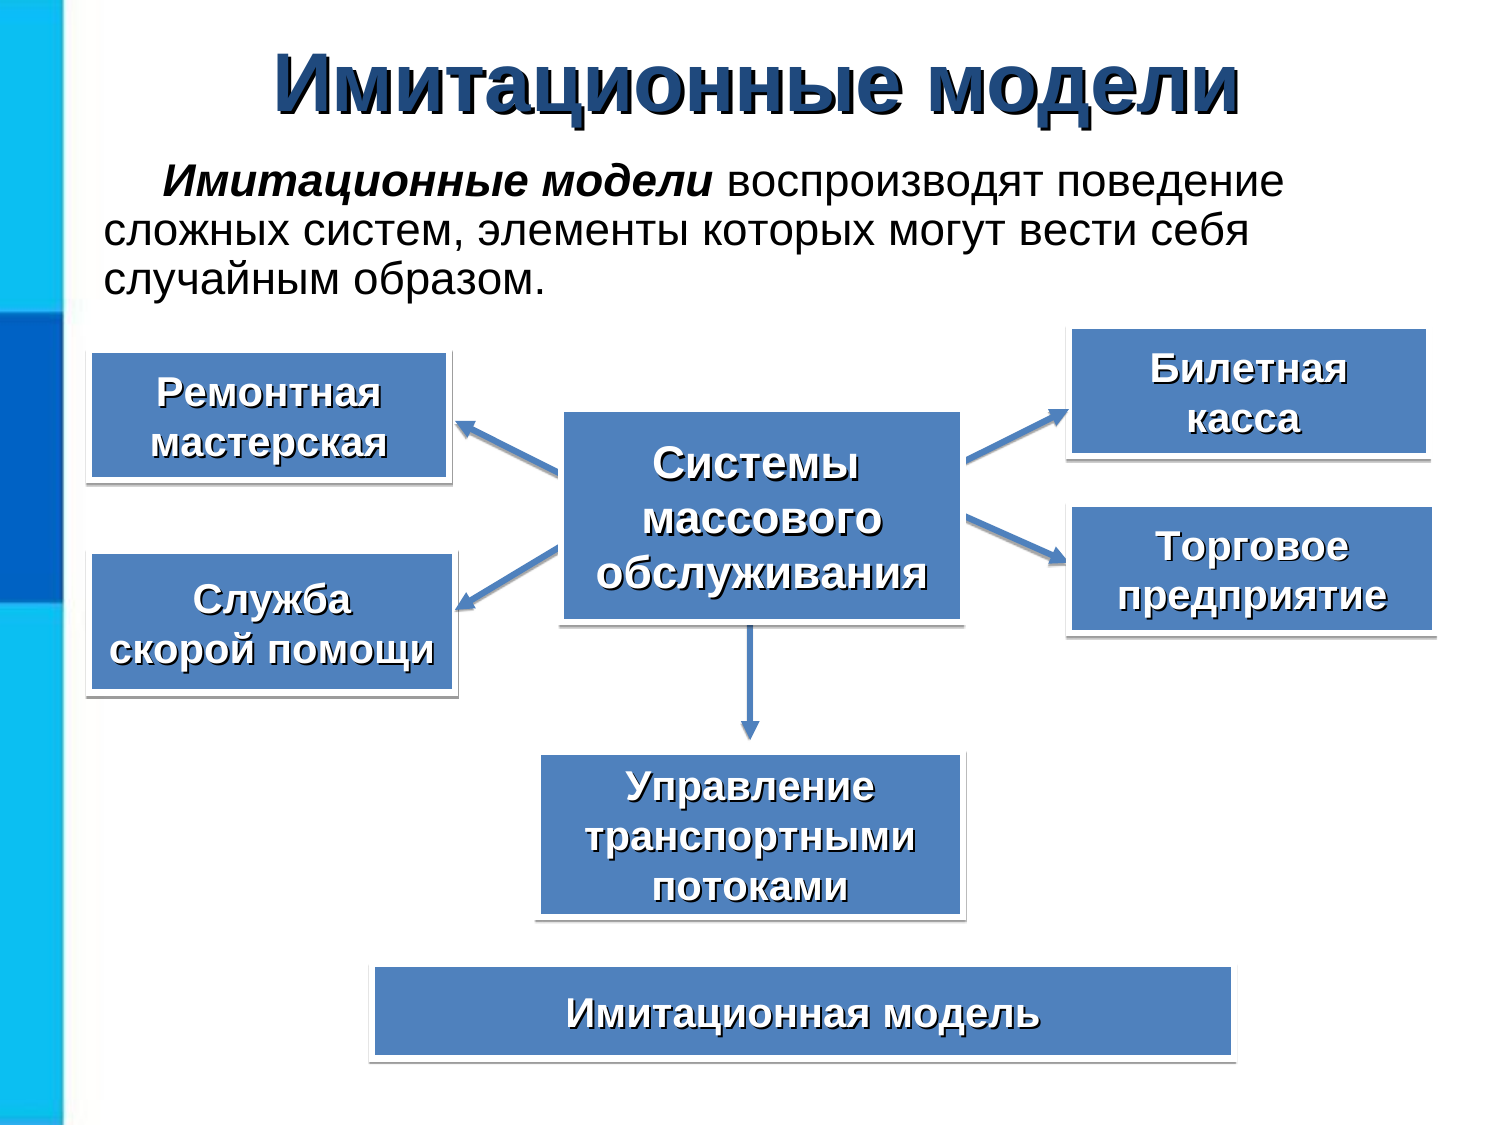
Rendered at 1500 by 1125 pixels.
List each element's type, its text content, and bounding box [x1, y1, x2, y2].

text_box Системы массового обслуживания [561, 409, 963, 622]
text_box Торговое предприятие [1069, 503, 1436, 634]
text_box Имитационные модели [88, 30, 1425, 138]
text_box Билетная касса [1068, 326, 1430, 457]
text_box Имитационные модели воспроизводят поведение сложных систем, элементы которых могут вести себя случайным образом. [88, 148, 1459, 313]
picture [0, 0, 1500, 1125]
text_box Служба скорой помощи [88, 550, 456, 693]
text_box Имитационная модель [372, 964, 1235, 1059]
text_box Ремонтная мастерская [88, 350, 449, 480]
text_box Управление транспортными потоками [537, 751, 963, 917]
